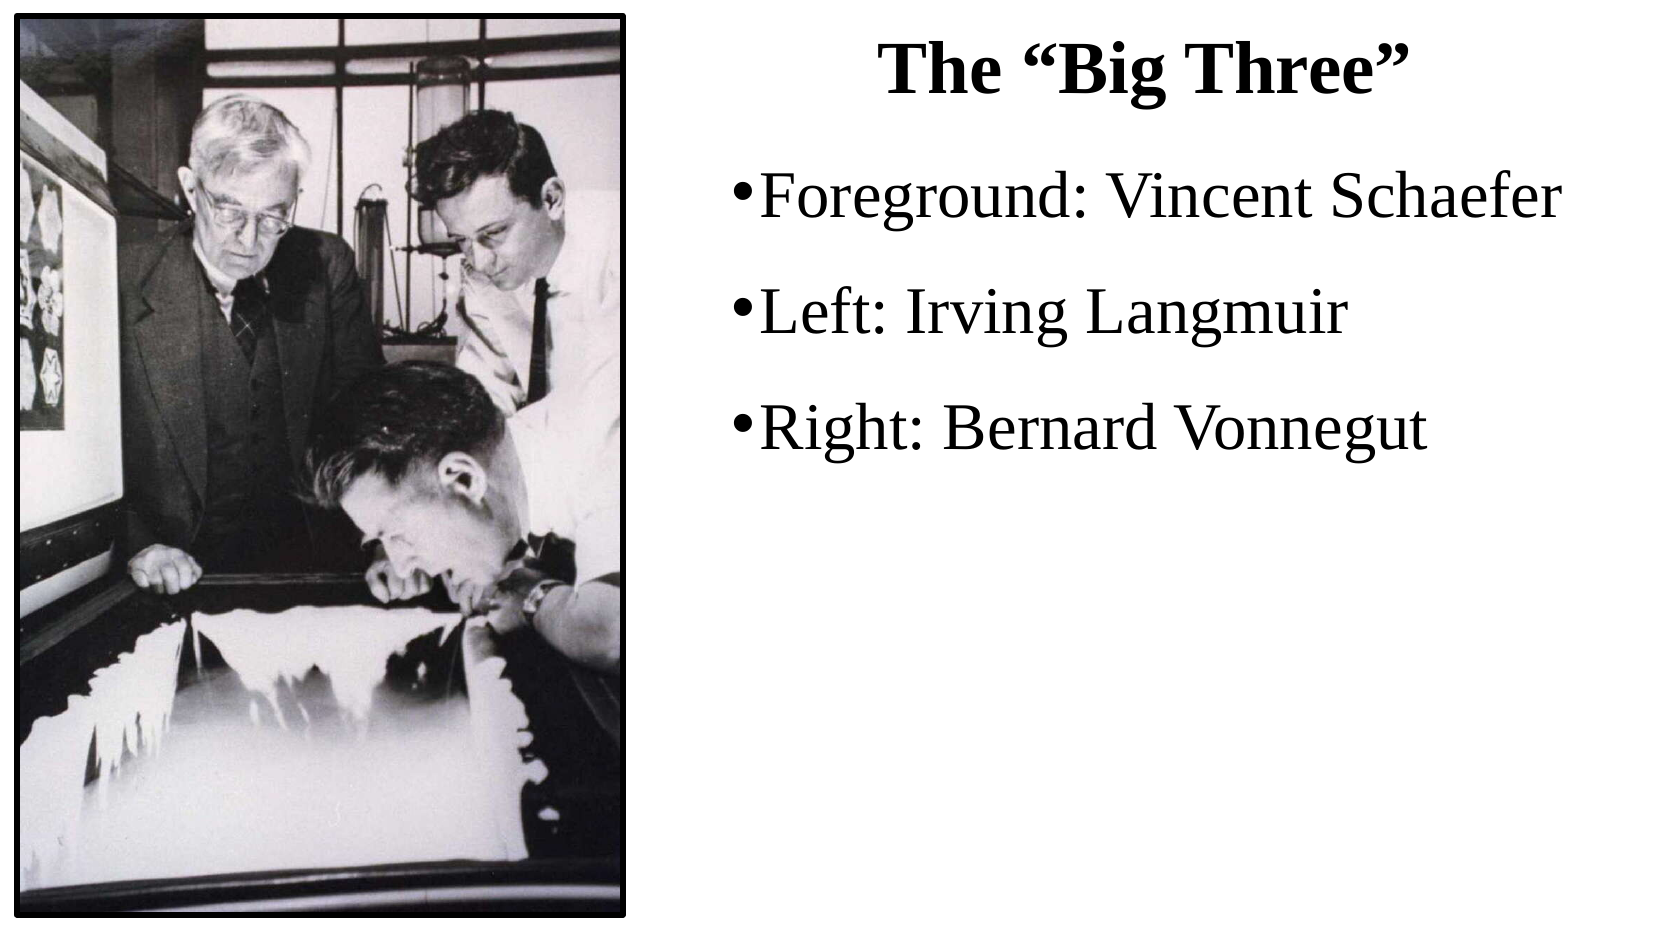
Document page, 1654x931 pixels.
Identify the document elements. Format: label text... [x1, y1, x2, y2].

list Foreground: Vincent Schaefer Left: Irving Langmuir Right: Bernard Vonnegut [716, 143, 1613, 567]
title The “Big Three” [694, 14, 1595, 125]
picture [19, 18, 620, 912]
